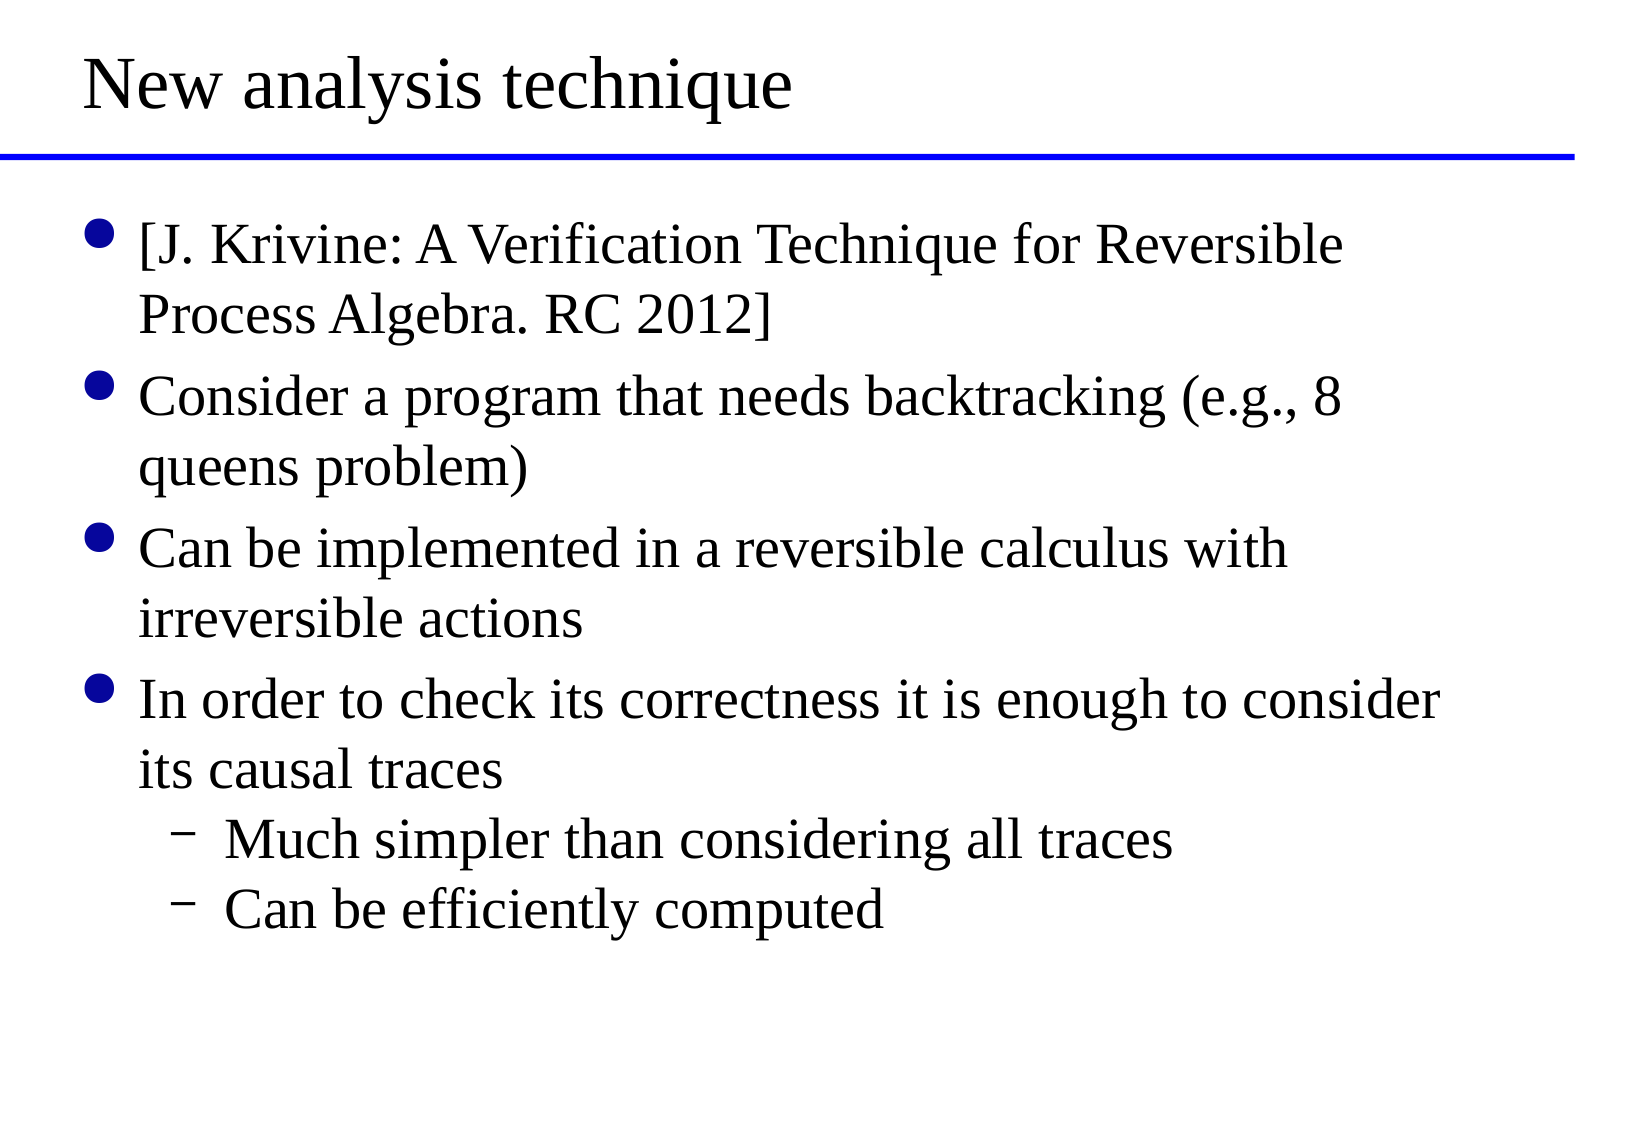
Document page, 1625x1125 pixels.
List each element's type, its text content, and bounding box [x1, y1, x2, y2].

list [J. Krivine: A Verification Technique for Reversible Process Algebra. RC 2012] Consider a program that needs backtracking (e.g., 8 queens problem) Can be implemented in a reversible calculus with irreversible actions In order to check its correctness it is enough to consider its causal traces Much simpler than considering all traces Can be efficiently computed [67, 198, 1478, 1061]
title New analysis technique [67, 27, 1544, 131]
